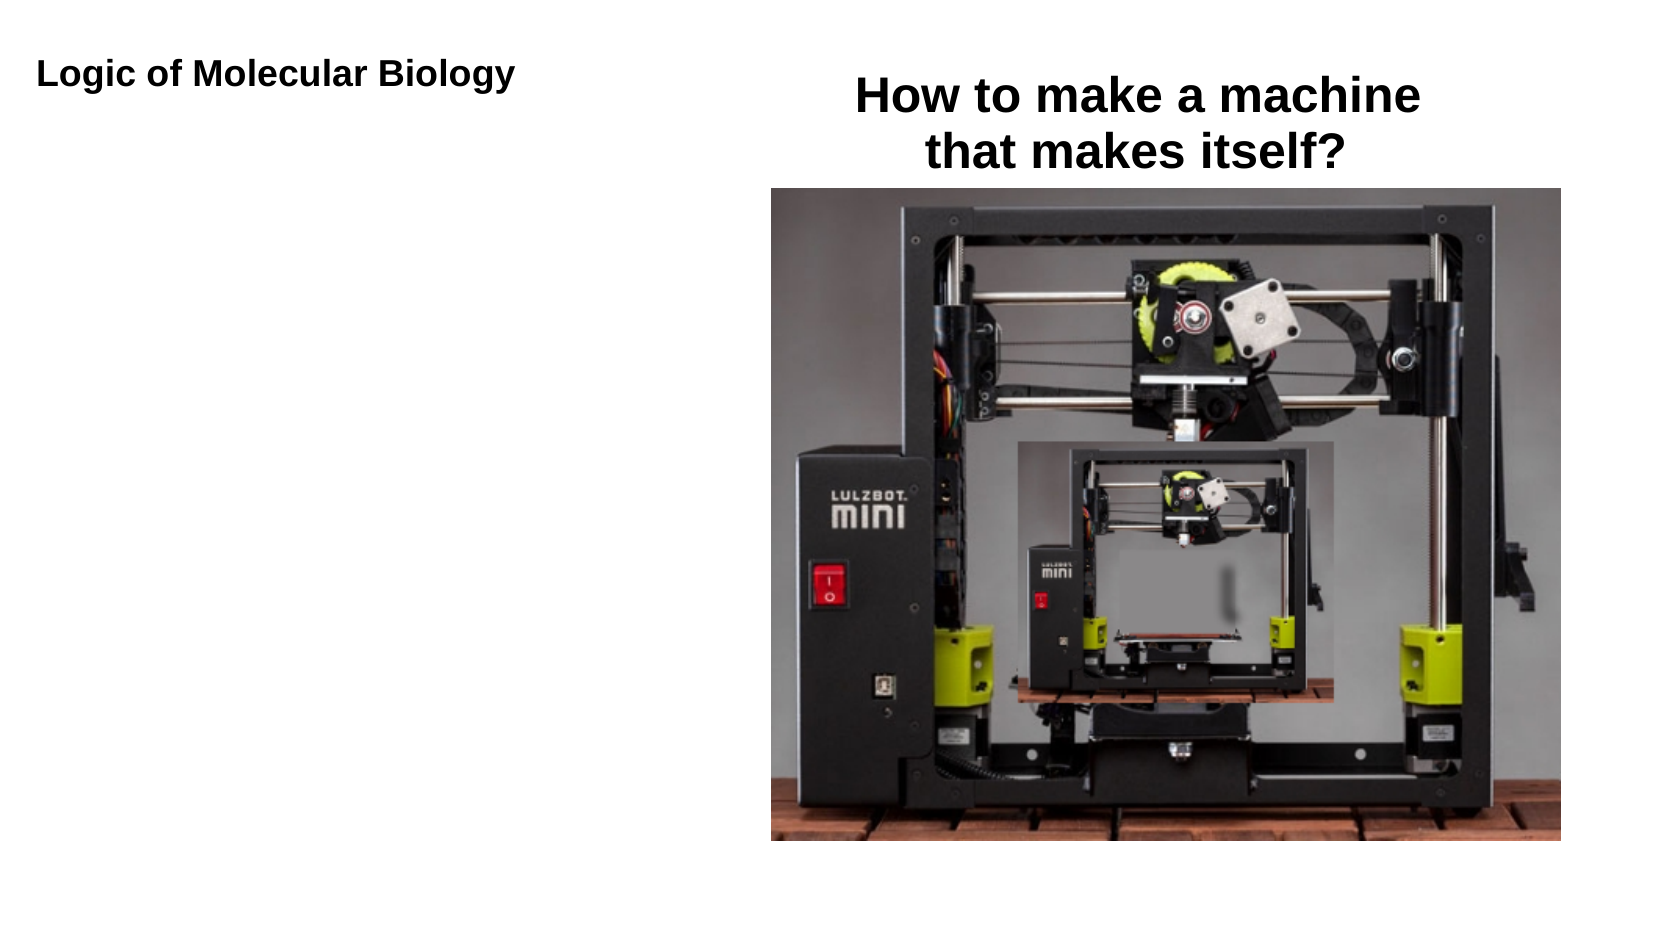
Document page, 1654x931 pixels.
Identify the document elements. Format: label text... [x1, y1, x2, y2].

text_box How to make a machine that makes itself? [840, 60, 1501, 187]
text_box Logic of Molecular Biology [21, 45, 532, 103]
picture [771, 188, 1561, 841]
